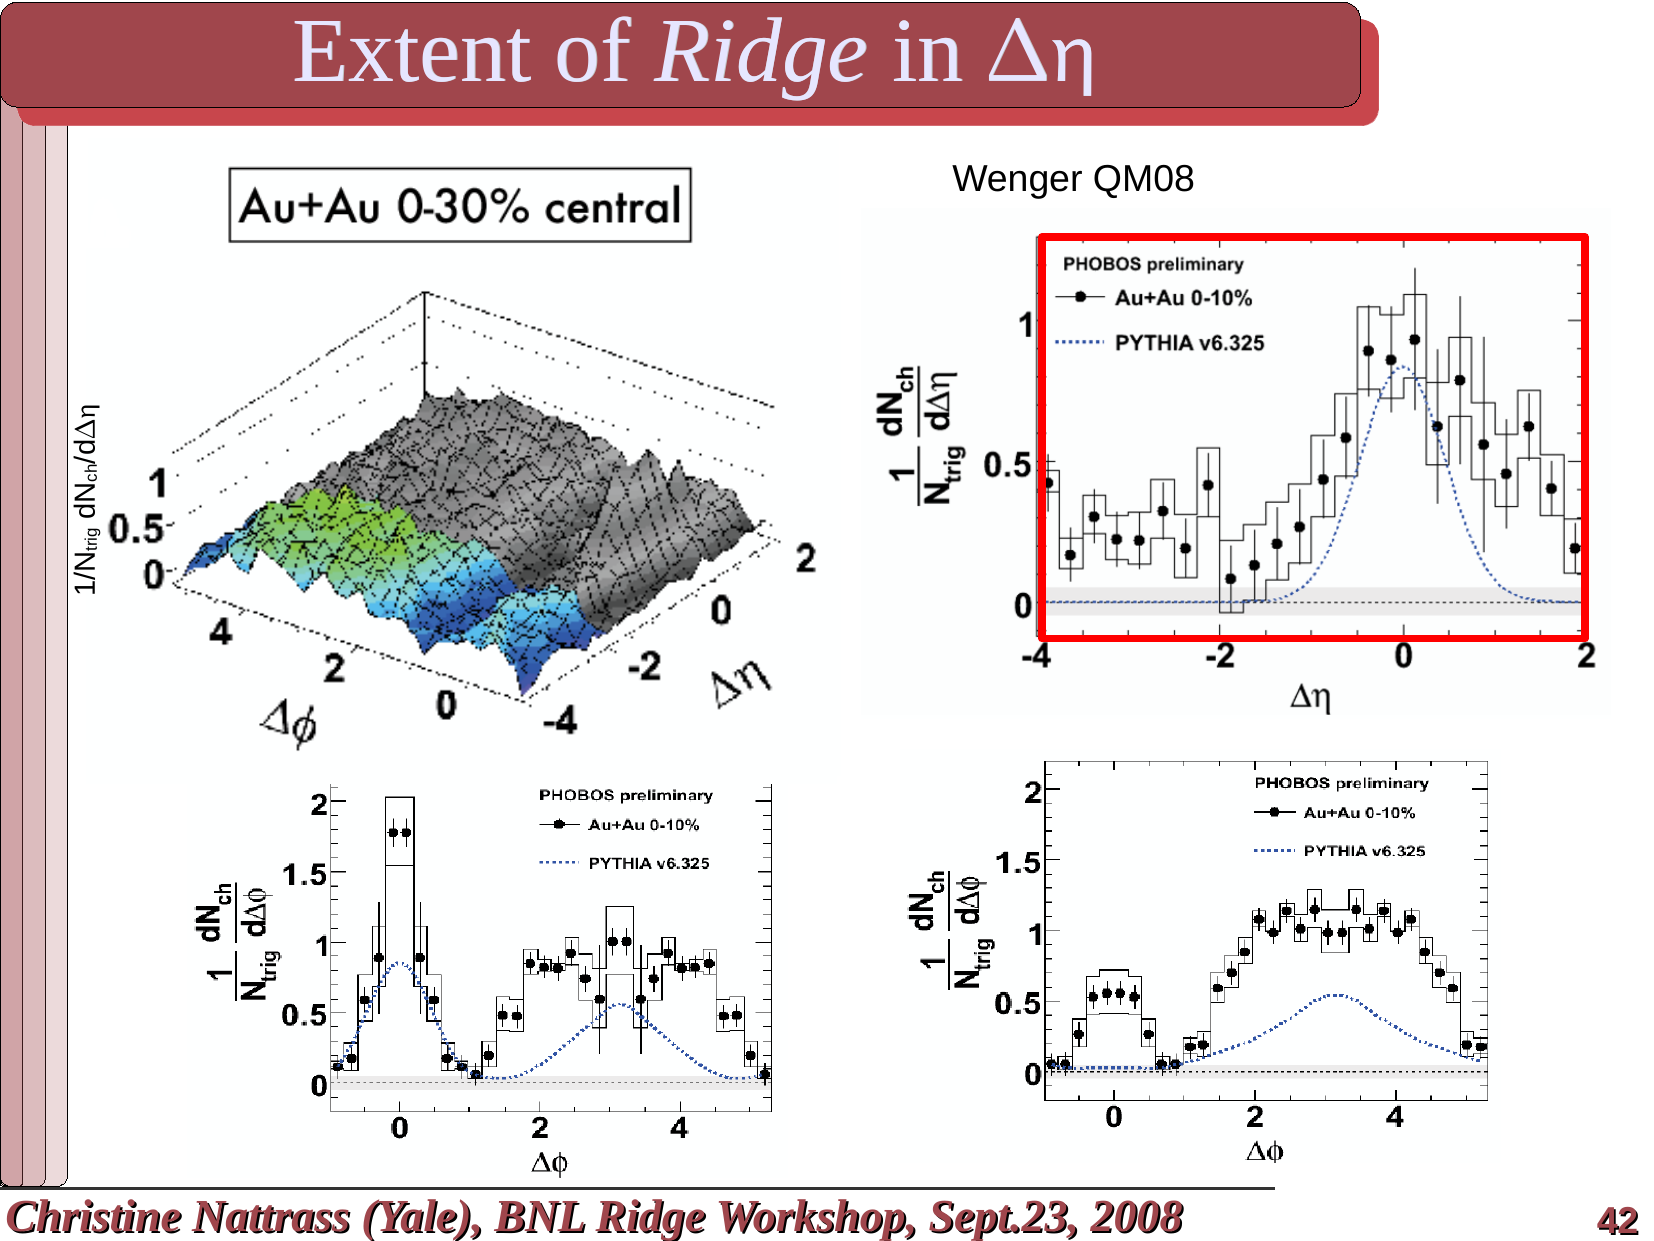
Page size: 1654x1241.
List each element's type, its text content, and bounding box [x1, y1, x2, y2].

text_box Wenger QM08 [937, 150, 1351, 207]
picture [900, 749, 1501, 1163]
picture [861, 208, 1611, 719]
text_box 1/Ntrig dNch/d [60, 320, 119, 612]
title Extent of Ridge in  [0, 0, 1388, 107]
picture [86, 138, 841, 1178]
